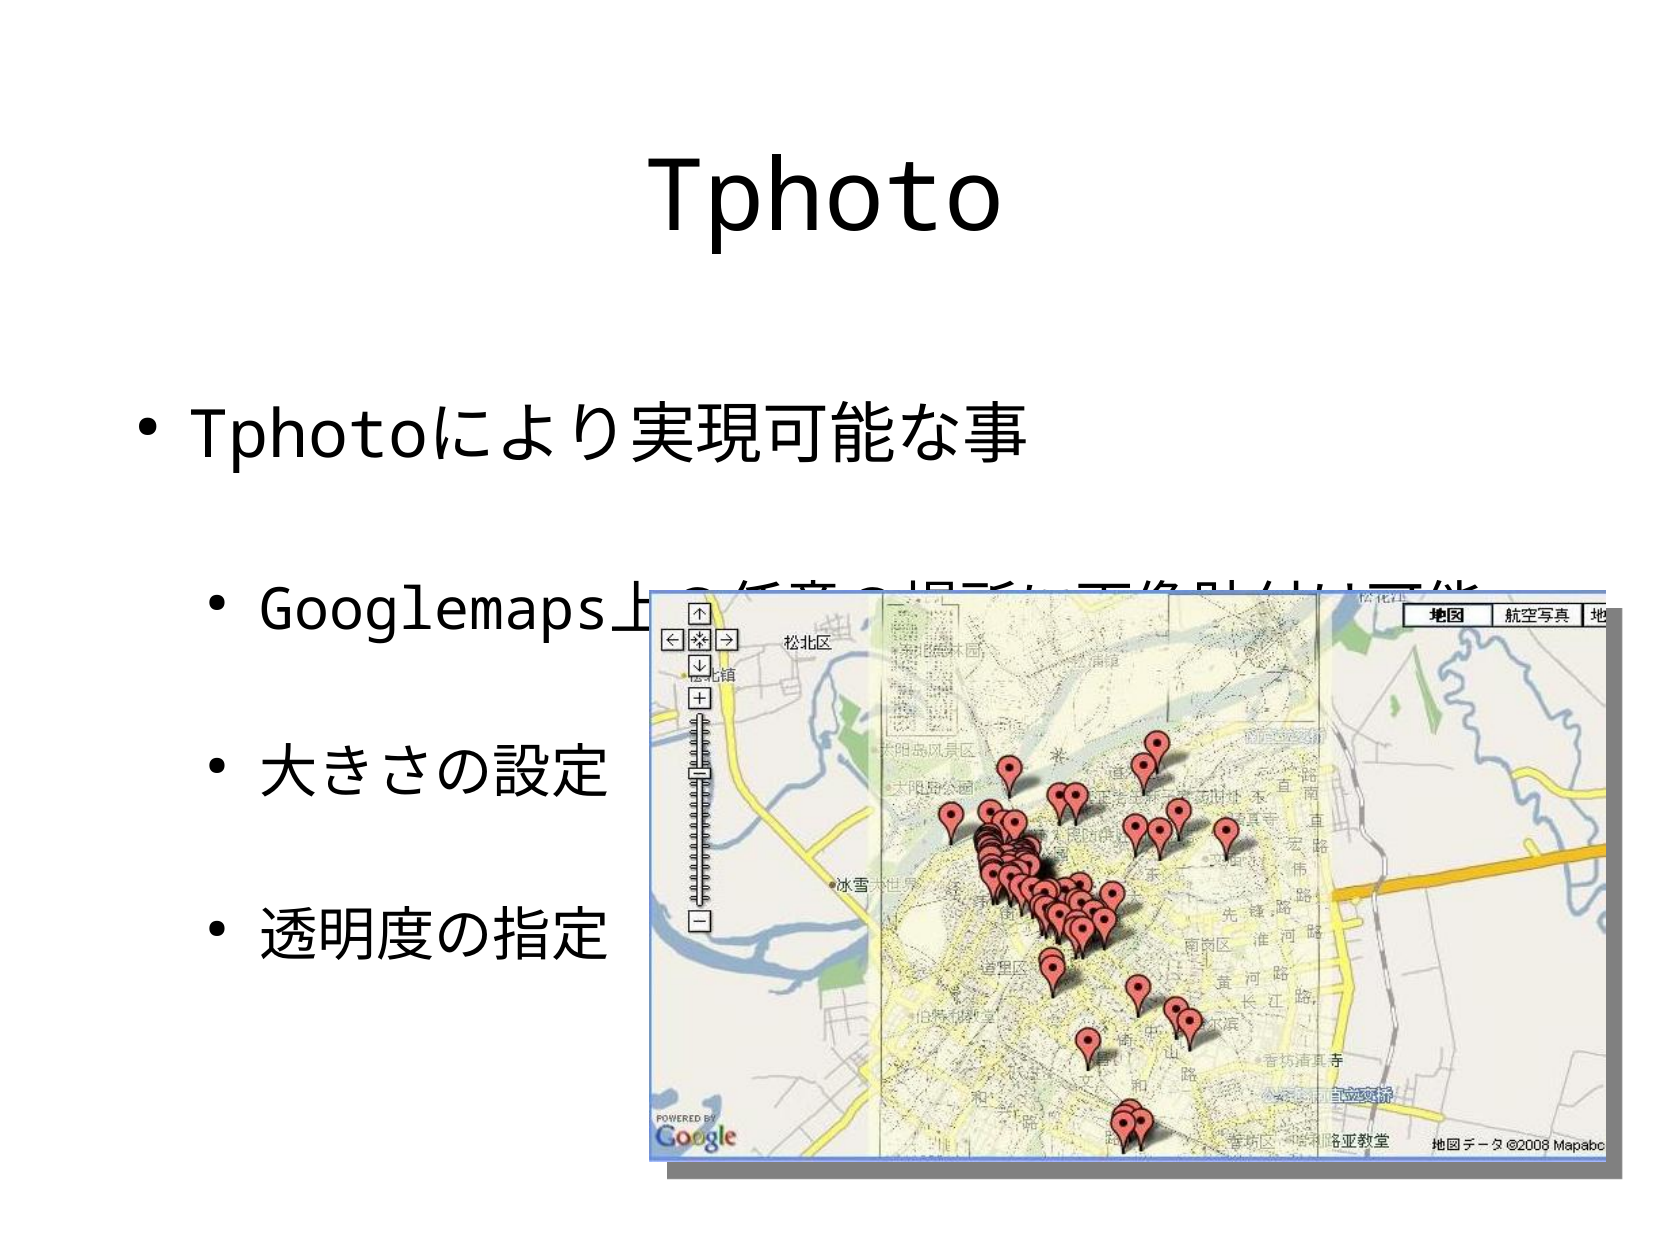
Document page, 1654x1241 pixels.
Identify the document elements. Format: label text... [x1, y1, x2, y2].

list Tphotoにより実現可能な事 Googlemaps上の任意の場所に画像貼付け可能 大きさの設定 透明度の指定 [118, 259, 1500, 1123]
title Tphoto [118, 117, 1531, 266]
picture [649, 590, 1606, 1162]
